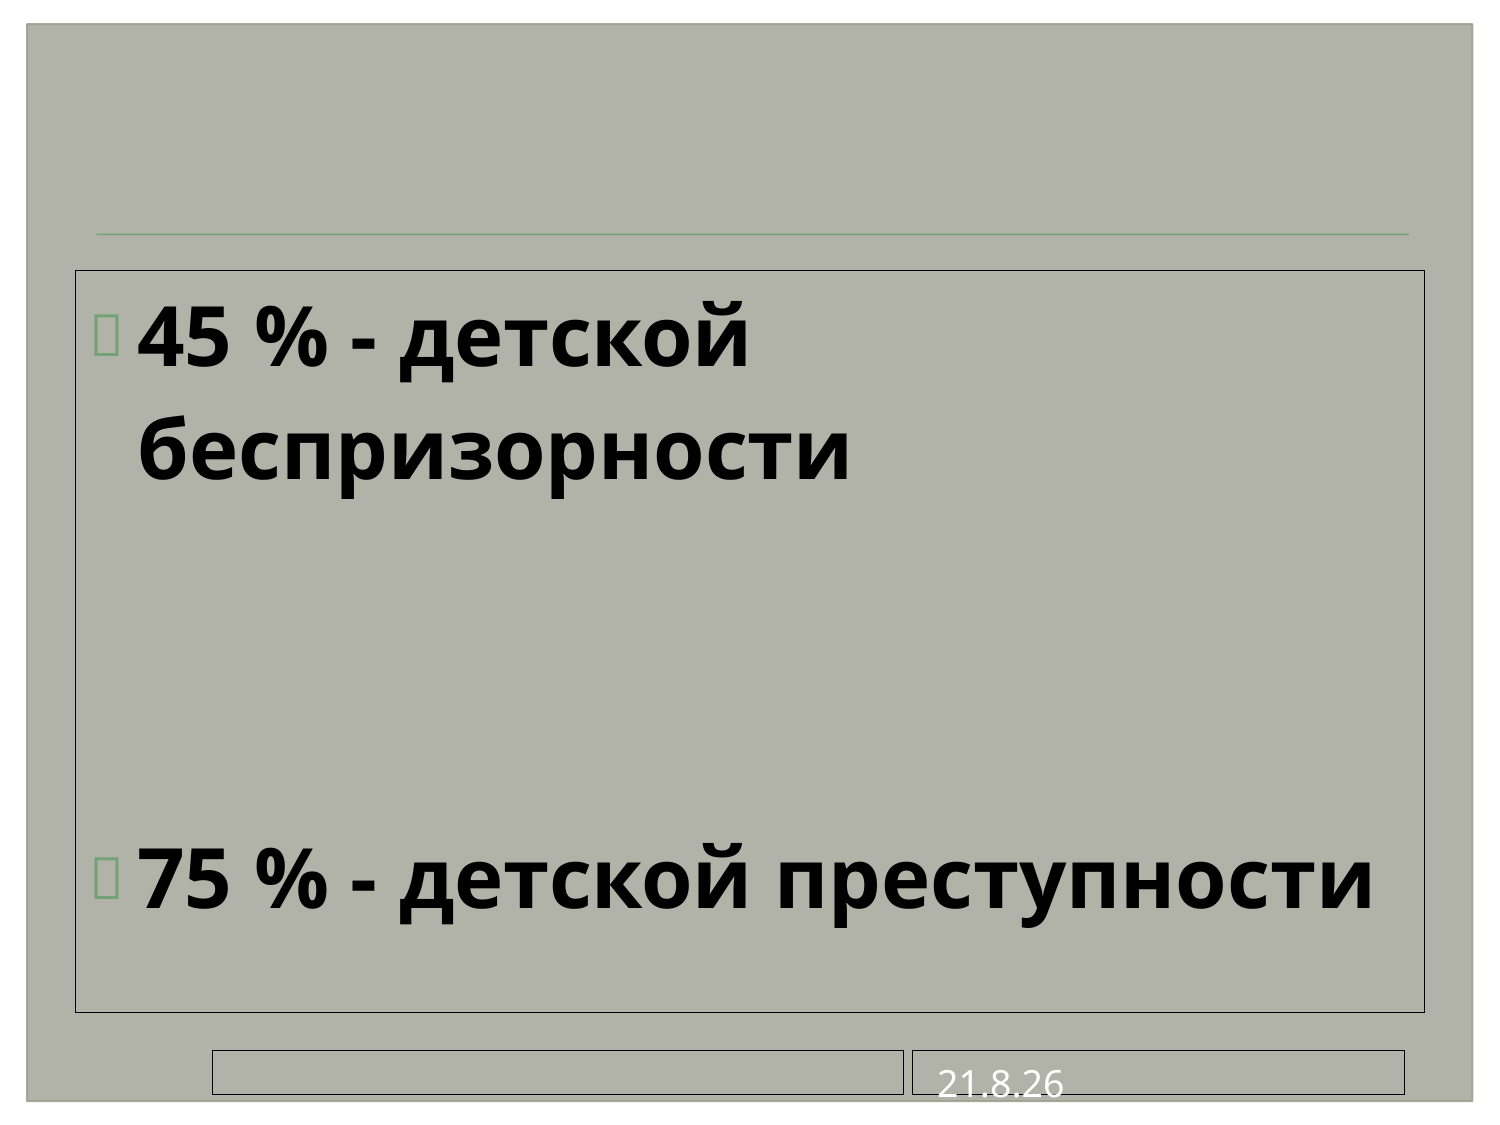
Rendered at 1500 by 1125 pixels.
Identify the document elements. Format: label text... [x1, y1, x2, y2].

list 45 % - детской беспризорности 75 % - детской преступности 96 % - убийств [75, 270, 1425, 1013]
